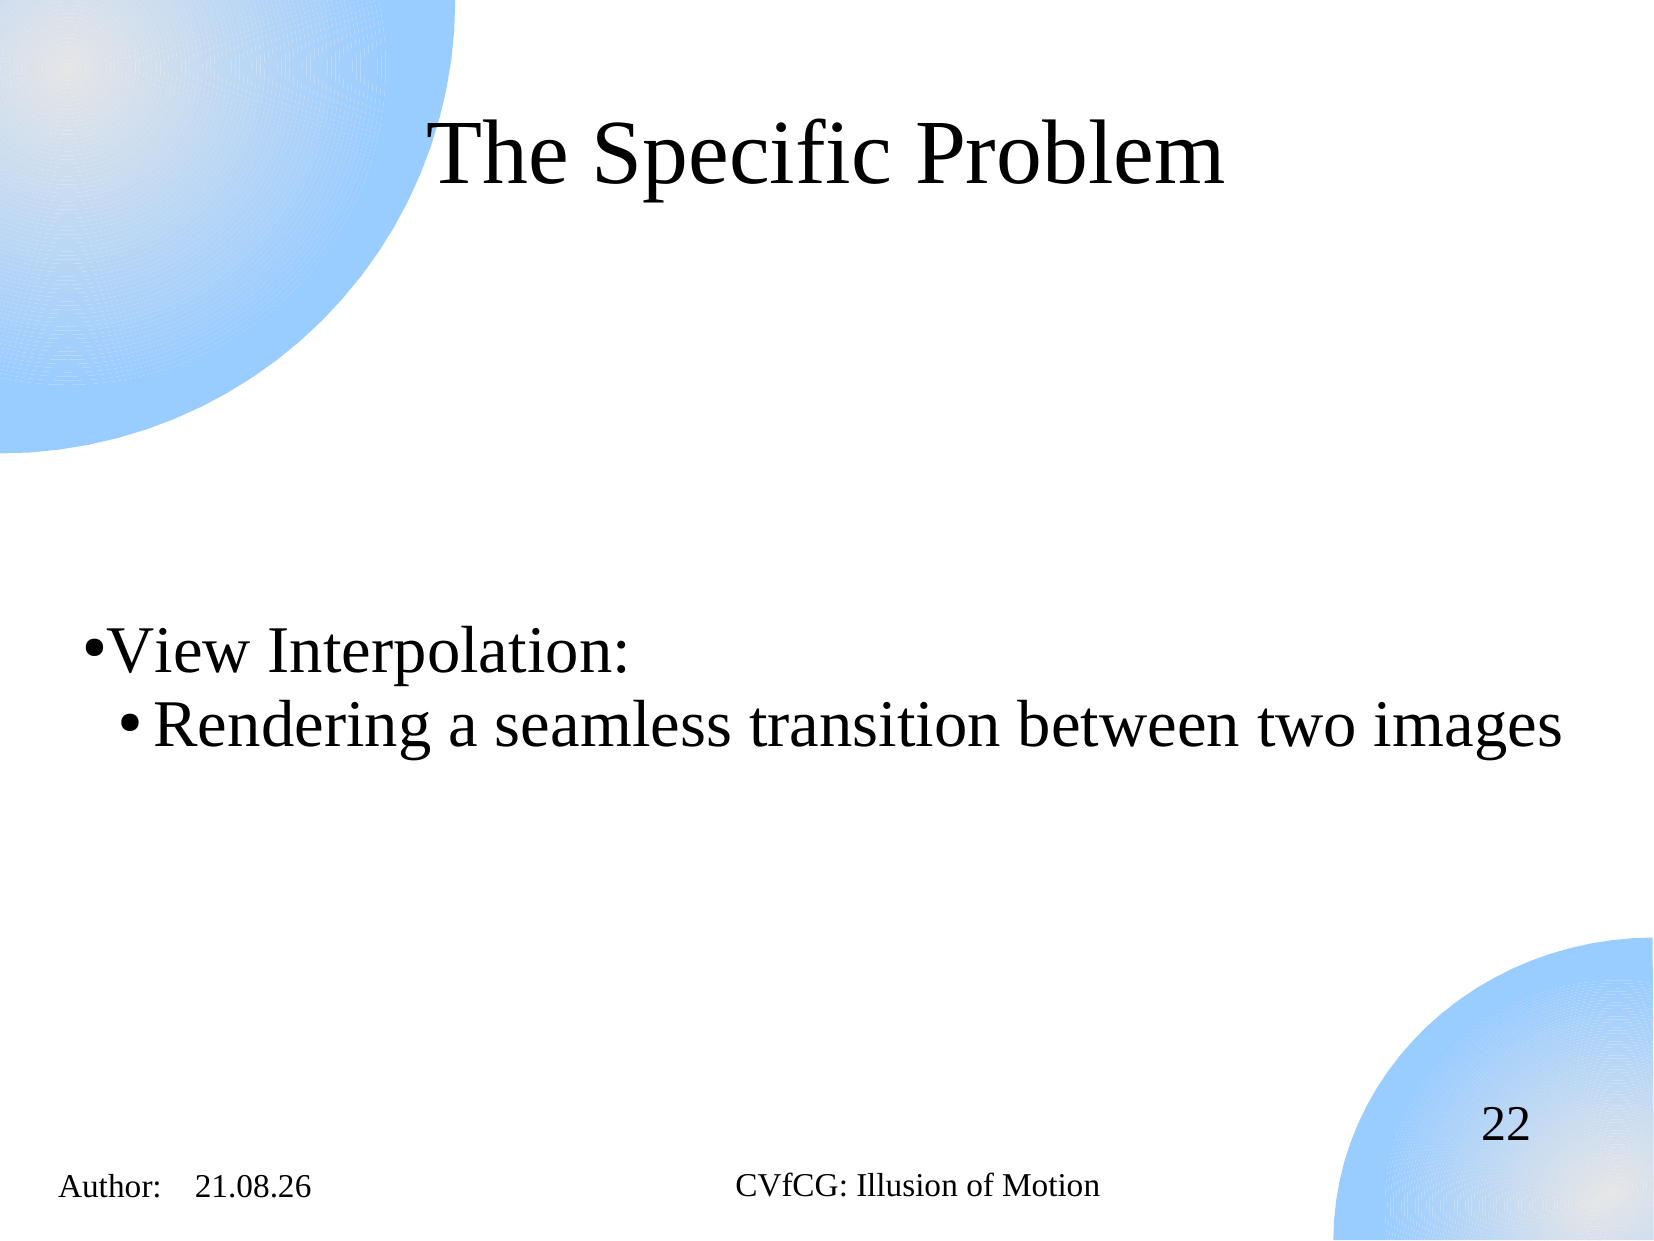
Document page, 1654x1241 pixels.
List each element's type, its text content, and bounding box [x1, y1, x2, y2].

text_box CVfCG: Illusion of Motion [735, 1166, 1346, 1204]
text_box <number> [1401, 1095, 1611, 1152]
title The Specific Problem [82, 49, 1571, 257]
subtitle View Interpolation: Rendering a seamless transition between two images [82, 290, 1571, 1010]
